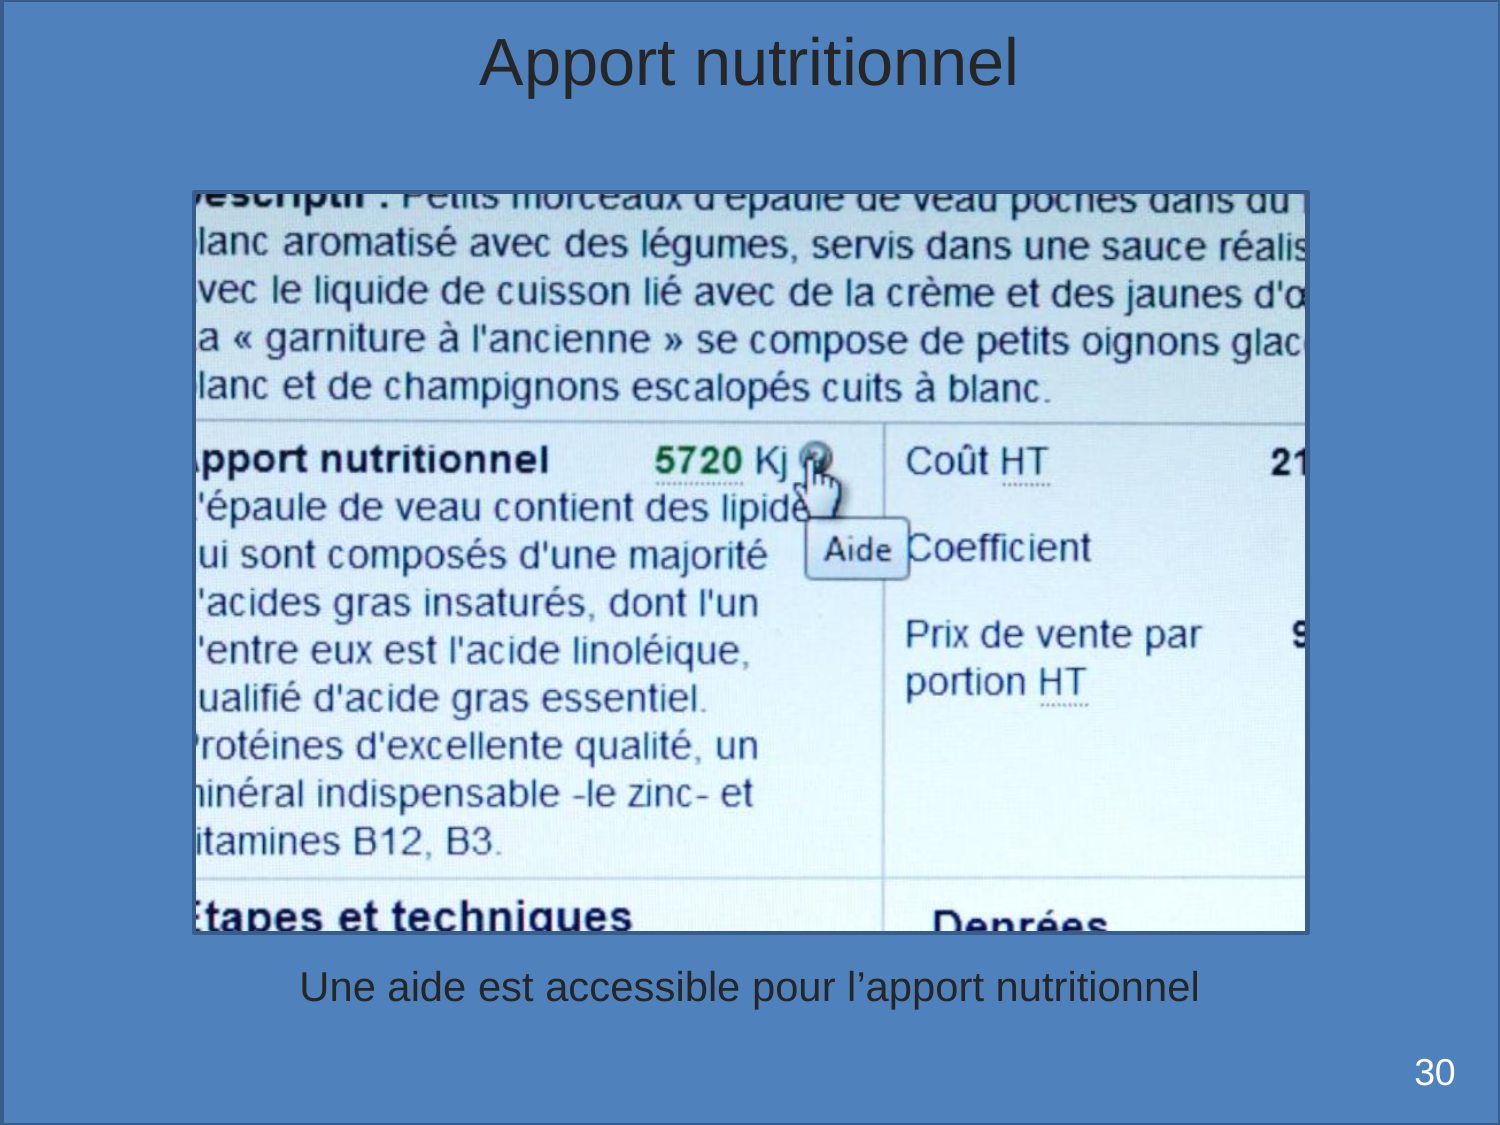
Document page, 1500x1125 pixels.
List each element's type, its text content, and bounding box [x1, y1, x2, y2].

text_box Apport nutritionnel [135, 10, 1365, 138]
picture [195, 193, 1307, 932]
text_box [1, 0, 1500, 1125]
text_box <numéro> [1387, 1040, 1483, 1101]
subtitle Une aide est accessible pour l’apport nutritionnel [135, 952, 1365, 1118]
